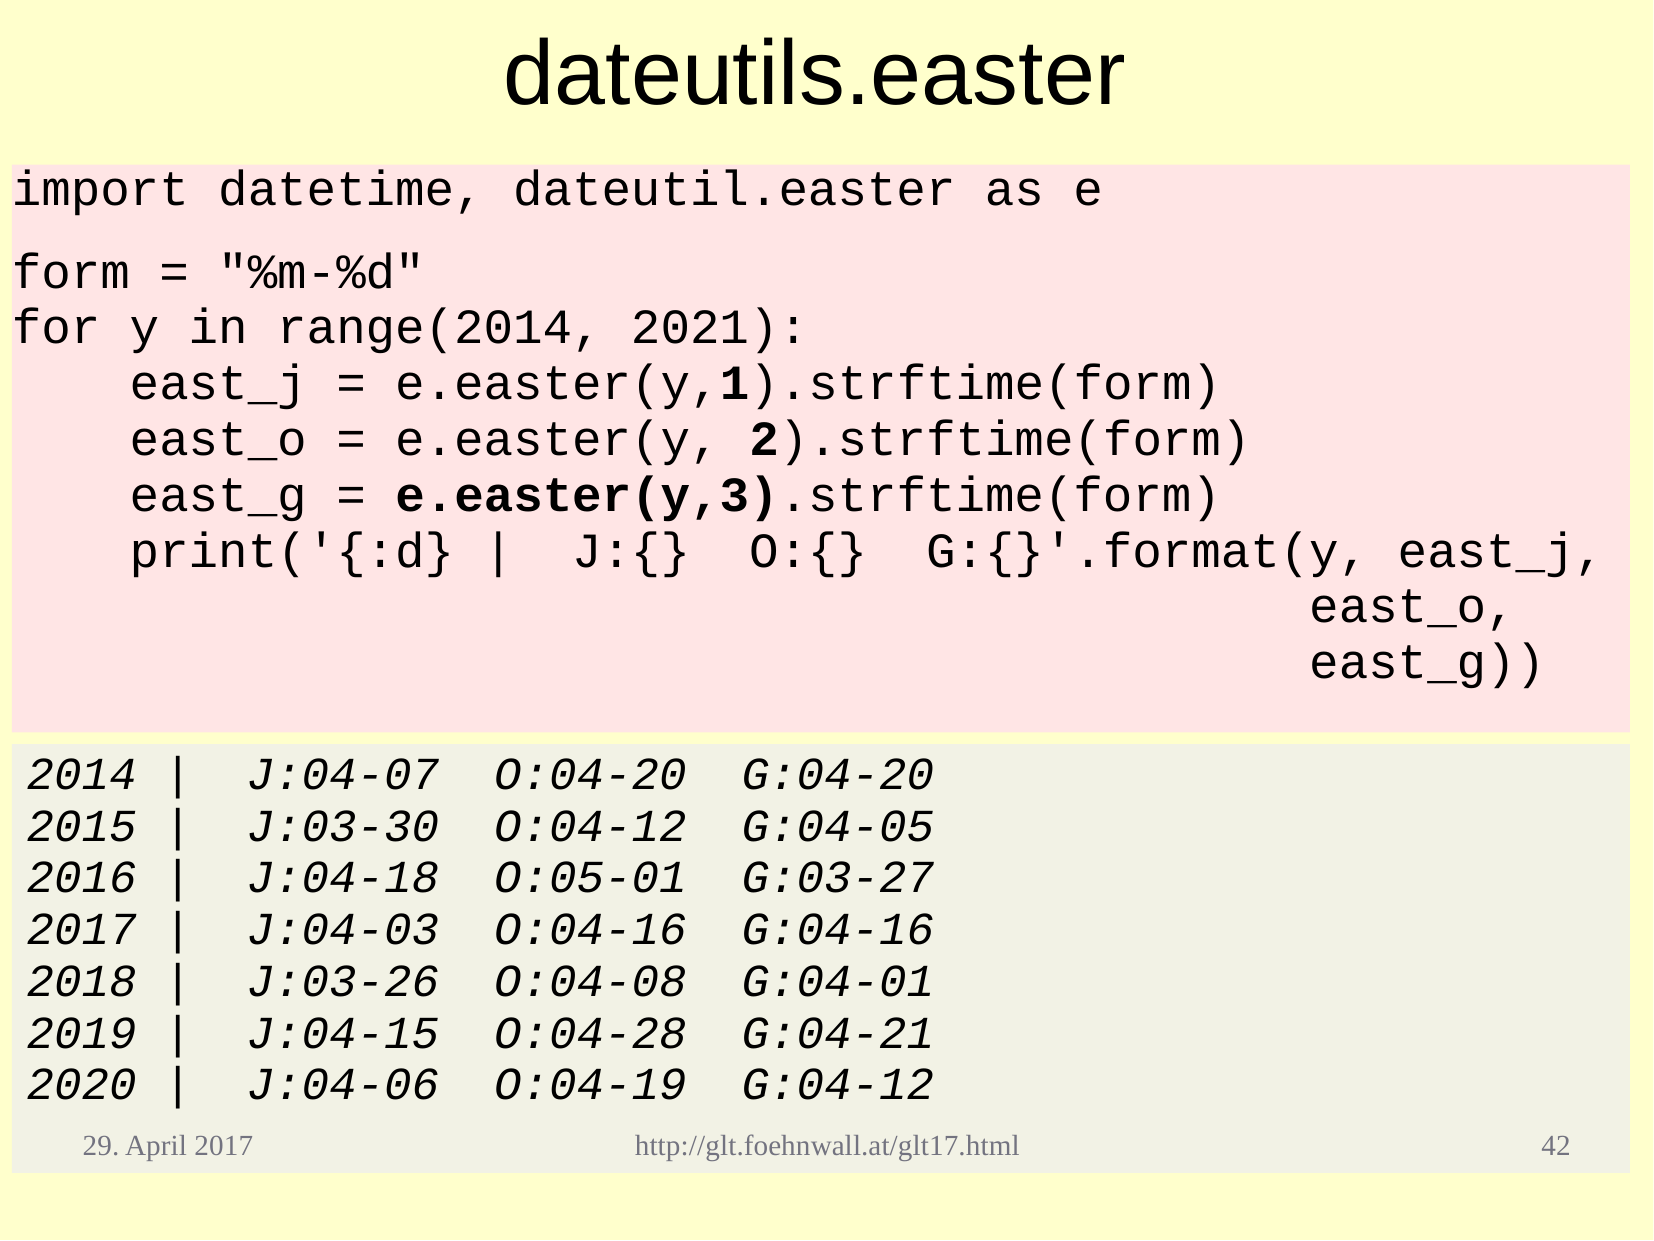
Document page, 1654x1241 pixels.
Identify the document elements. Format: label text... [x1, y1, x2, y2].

title dateutils.easter [88, 21, 1542, 125]
list import datetime, dateutil.easter as e form = "%m-%d" for y in range(2014, 2021): east_j = e.easter(y,1).strftime(form) east_o = e.easter(y, 2).strftime(form) east_g = e.easter(y,3).strftime(form) print('{:d} | J:{} O:{} G:{}'.format(y, east_j, east_o, east_g)) [11, 164, 1630, 733]
text_box 2014 | J:04-07 O:04-20 G:04-20 2015 | J:03-30 O:04-12 G:04-05 2016 | J:04-18 O:05-01 G:03-27 2017 | J:04-03 O:04-16 G:04-16 2018 | J:03-26 O:04-08 G:04-01 2019 | J:04-15 O:04-28 G:04-21 2020 | J:04-06 O:04-19 G:04-12 [11, 744, 1630, 1173]
